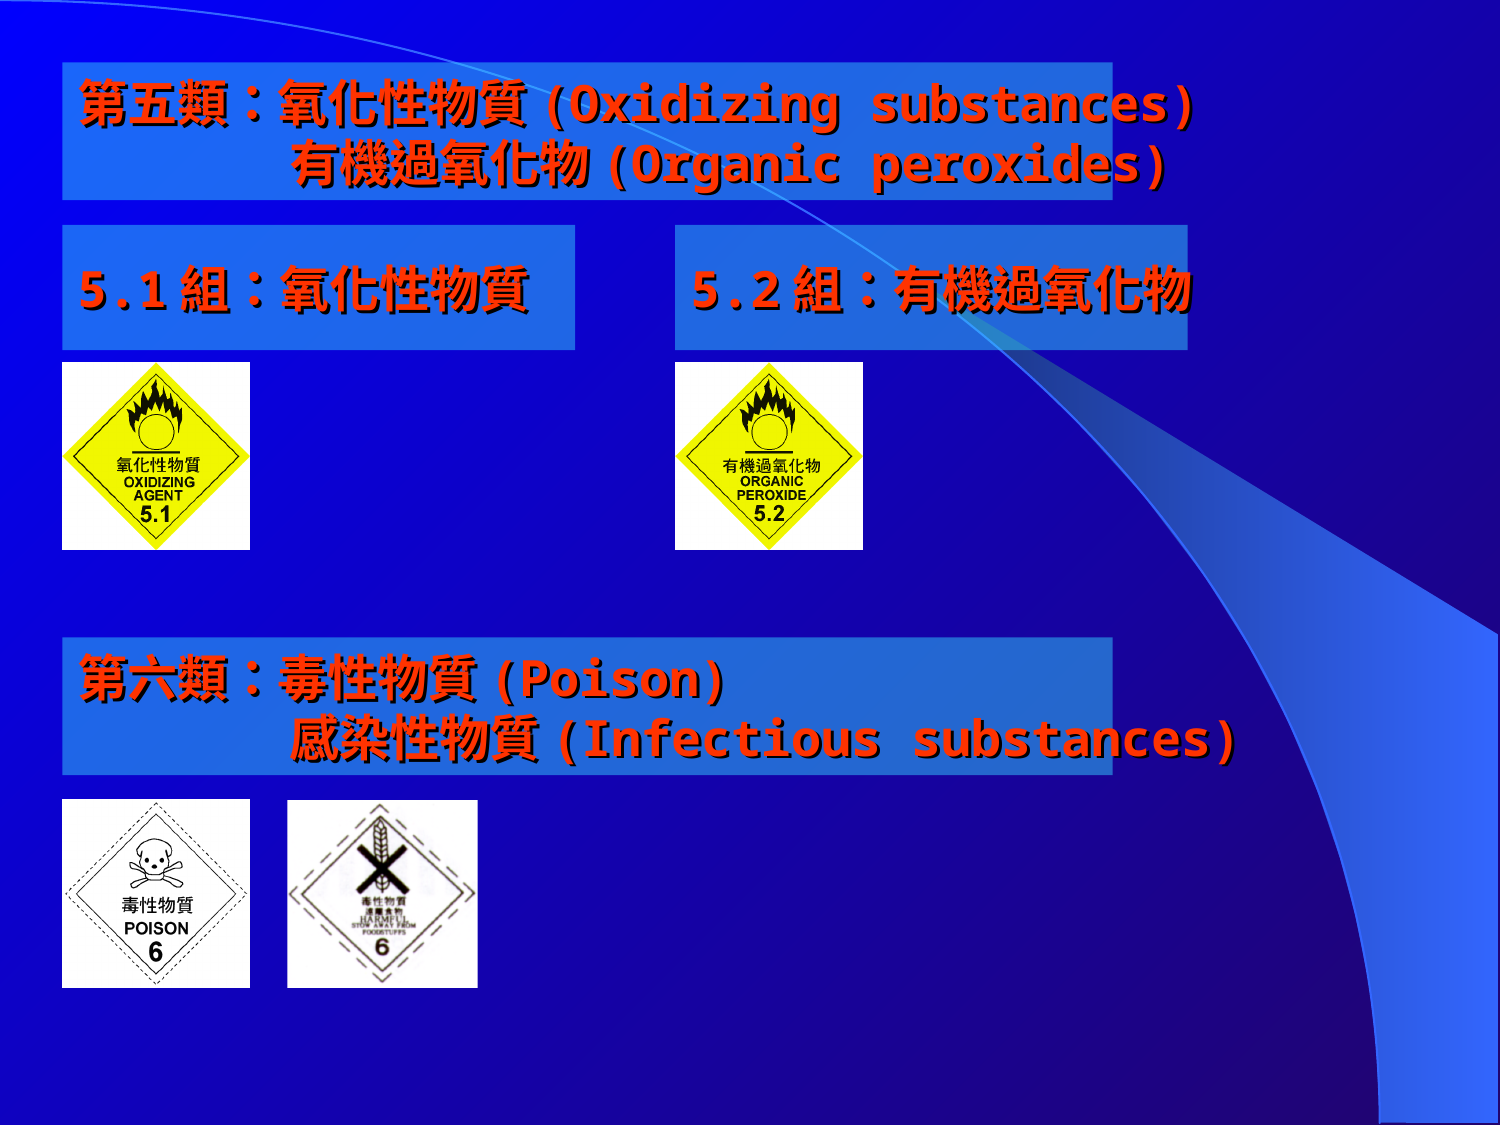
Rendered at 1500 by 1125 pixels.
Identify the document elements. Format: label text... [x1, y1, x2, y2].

text_box 第五類：氧化性物質(Oxidizing substances) 有機過氧化物(Organic peroxides) [62, 62, 1113, 200]
text_box 第六類：毒性物質(Poison) 感染性物質(Infectious substances) [62, 638, 1113, 775]
text_box 5.1組：氧化性物質 [62, 225, 575, 350]
text_box 5.2組：有機過氧化物 [675, 225, 1188, 350]
picture [62, 800, 250, 988]
picture [675, 362, 863, 550]
picture [287, 800, 478, 988]
picture [62, 362, 250, 550]
